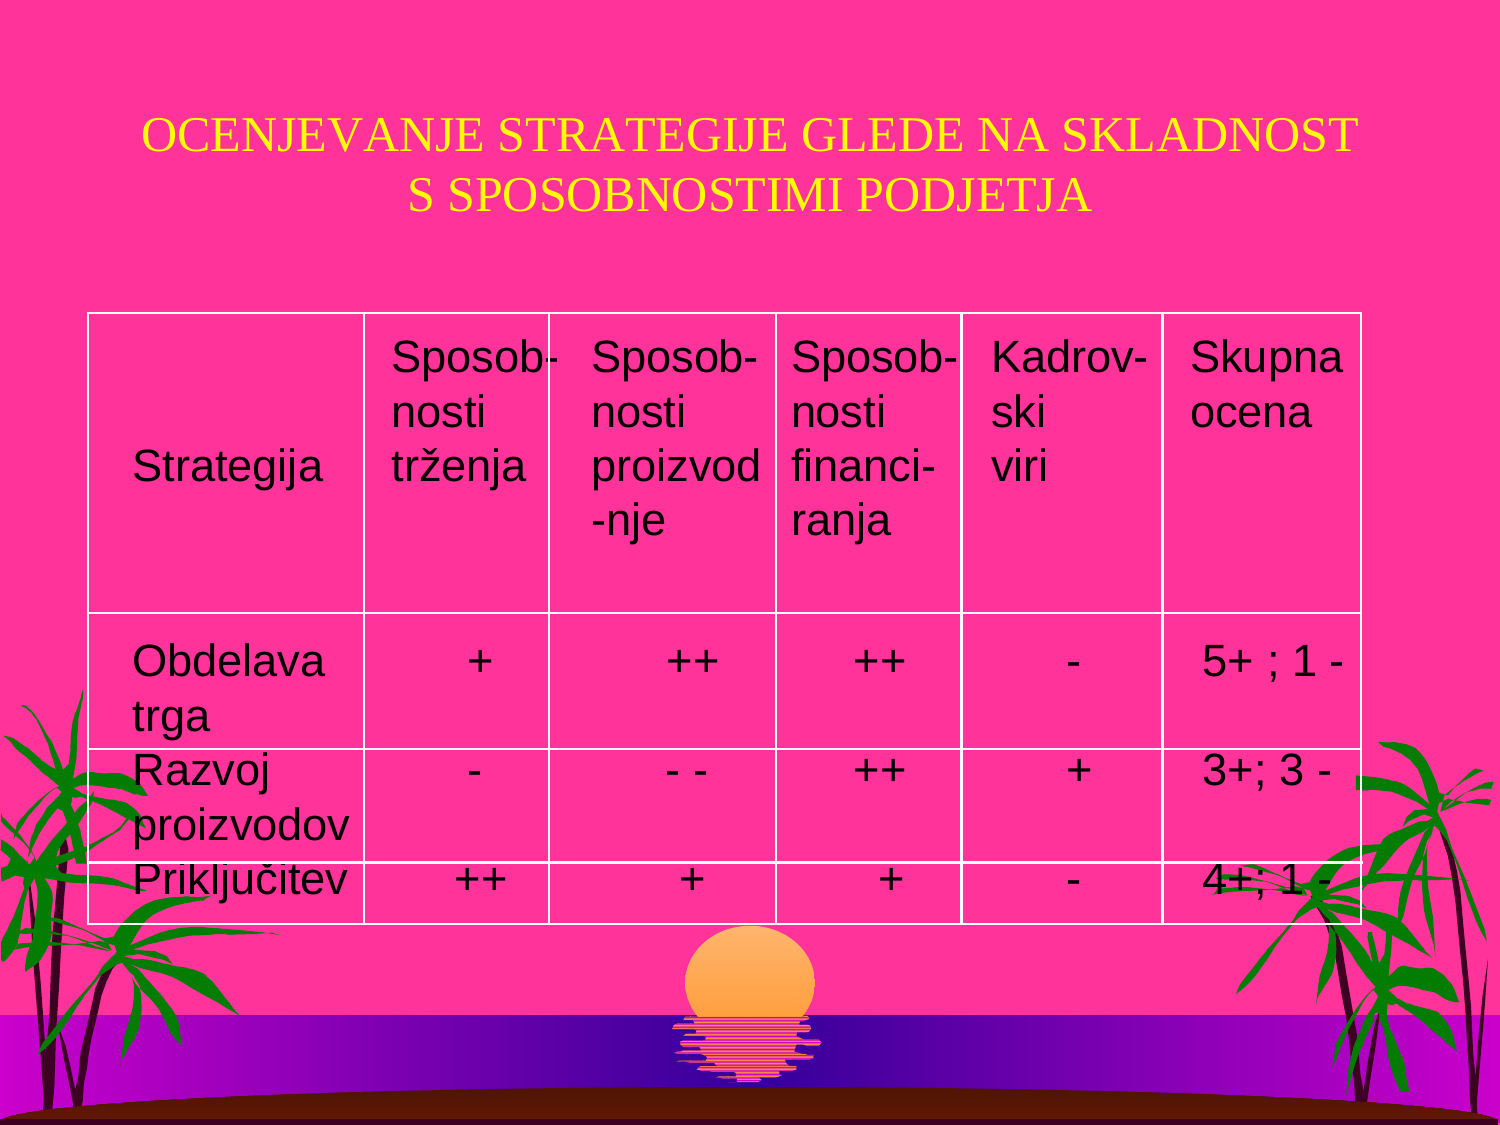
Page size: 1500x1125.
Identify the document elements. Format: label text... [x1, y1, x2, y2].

chart [963, 614, 1161, 748]
chart [1164, 614, 1360, 748]
chart [365, 614, 548, 748]
chart [777, 864, 960, 923]
title OCENJEVANJE STRATEGIJE GLEDE NA SKLADNOST S SPOSOBNOSTIMI PODJETJA [112, 65, 1388, 257]
chart [365, 864, 548, 923]
chart [777, 614, 960, 748]
chart [550, 864, 775, 923]
chart [1164, 314, 1360, 612]
chart [777, 314, 960, 612]
chart [550, 614, 775, 748]
chart [963, 864, 1161, 923]
picture [672, 1015, 822, 1083]
chart [550, 314, 775, 612]
chart [117, 614, 363, 748]
chart [117, 314, 363, 612]
chart [365, 314, 548, 612]
chart [117, 293, 1379, 963]
chart [963, 750, 1161, 861]
chart [777, 750, 960, 861]
chart [365, 750, 548, 861]
chart [1164, 750, 1360, 861]
chart [1164, 864, 1360, 923]
chart [117, 750, 363, 861]
chart [550, 750, 775, 861]
chart [963, 314, 1161, 612]
chart [117, 864, 363, 923]
